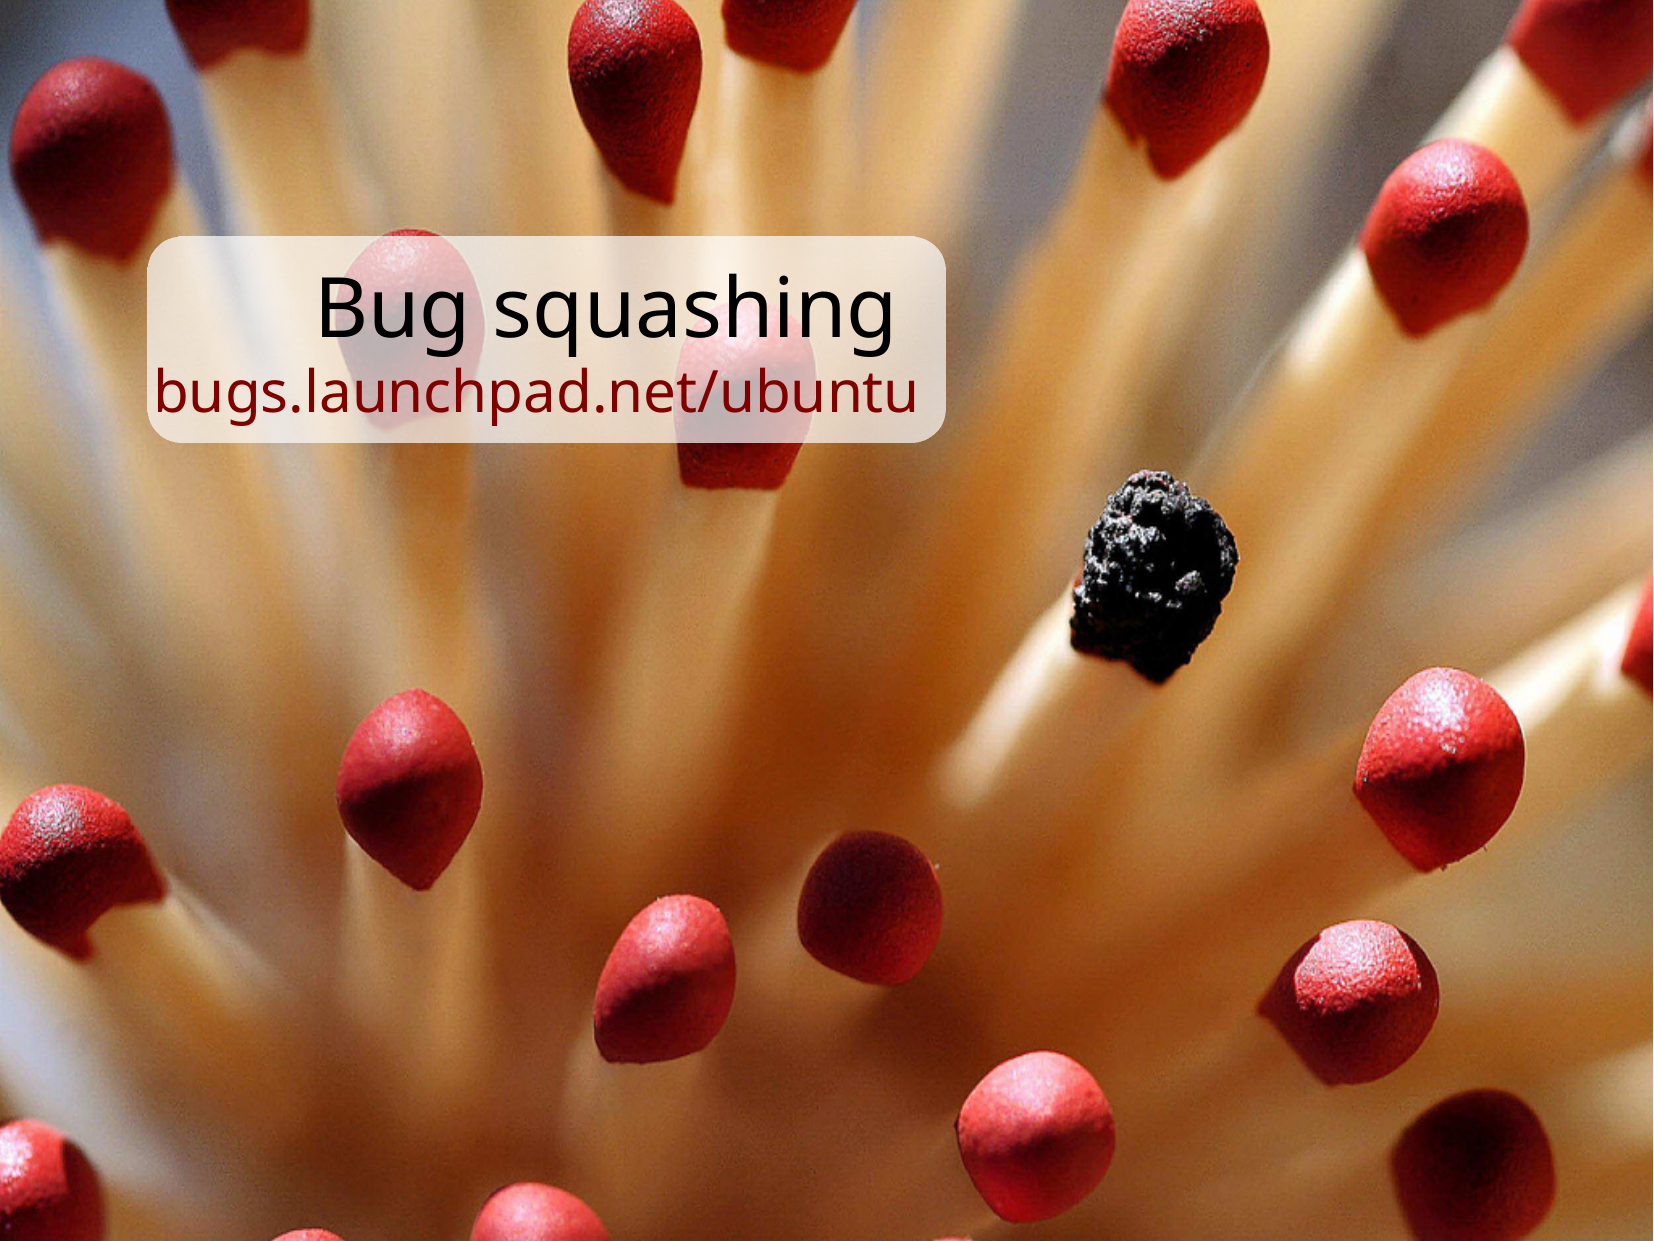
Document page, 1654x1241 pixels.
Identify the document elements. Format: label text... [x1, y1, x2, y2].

picture [0, 0, 1653, 1241]
text_box Bug squashing bugs.launchpad.net/ubuntu [147, 236, 945, 443]
